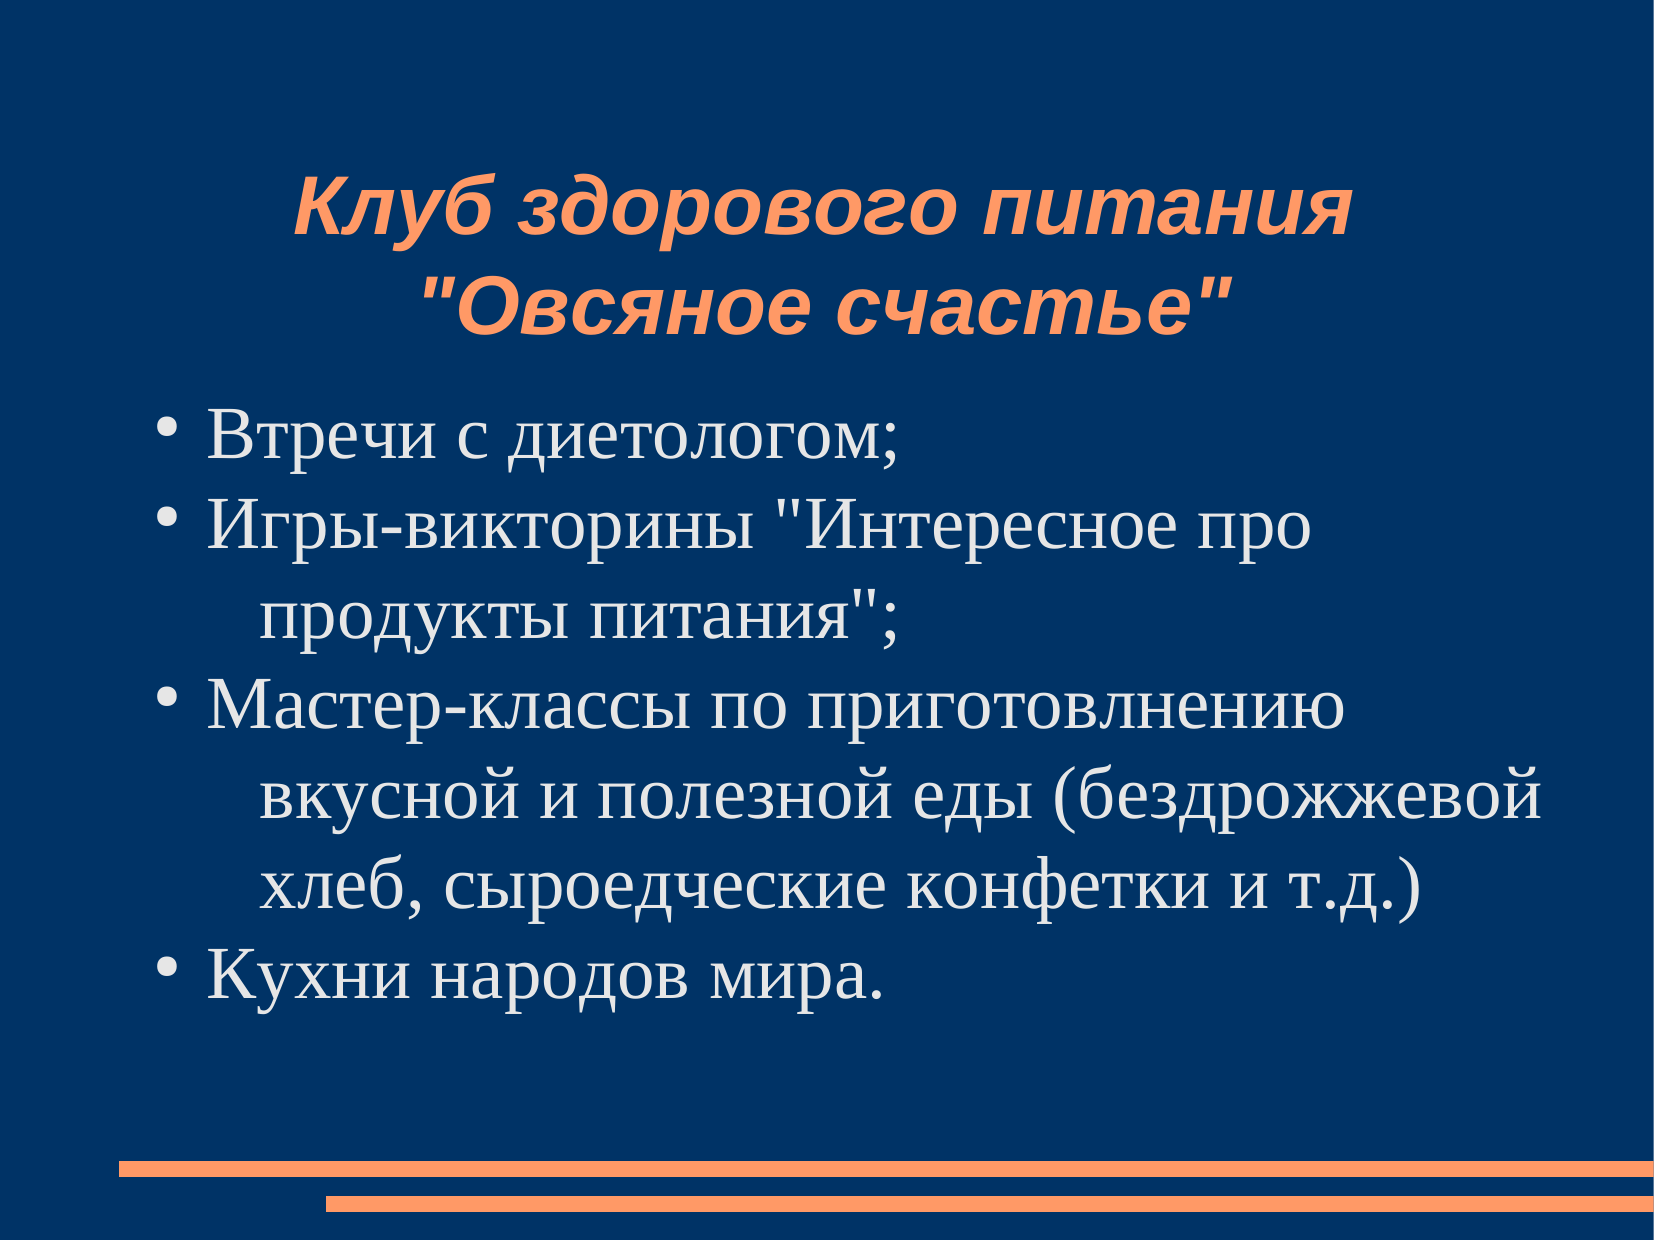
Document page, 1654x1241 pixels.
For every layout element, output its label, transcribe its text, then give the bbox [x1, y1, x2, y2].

title Клуб здорового питания "Овсяное счастье" [118, 147, 1531, 355]
list Втречи с диетологом; Игры-викторины "Интересное про продукты питания"; Мастер-классы по приготовлнению вкусной и полезной еды (бездрожжевой хлеб, сыроедческие конфетки и т.д.) Кухни народов мира. [118, 383, 1558, 1194]
